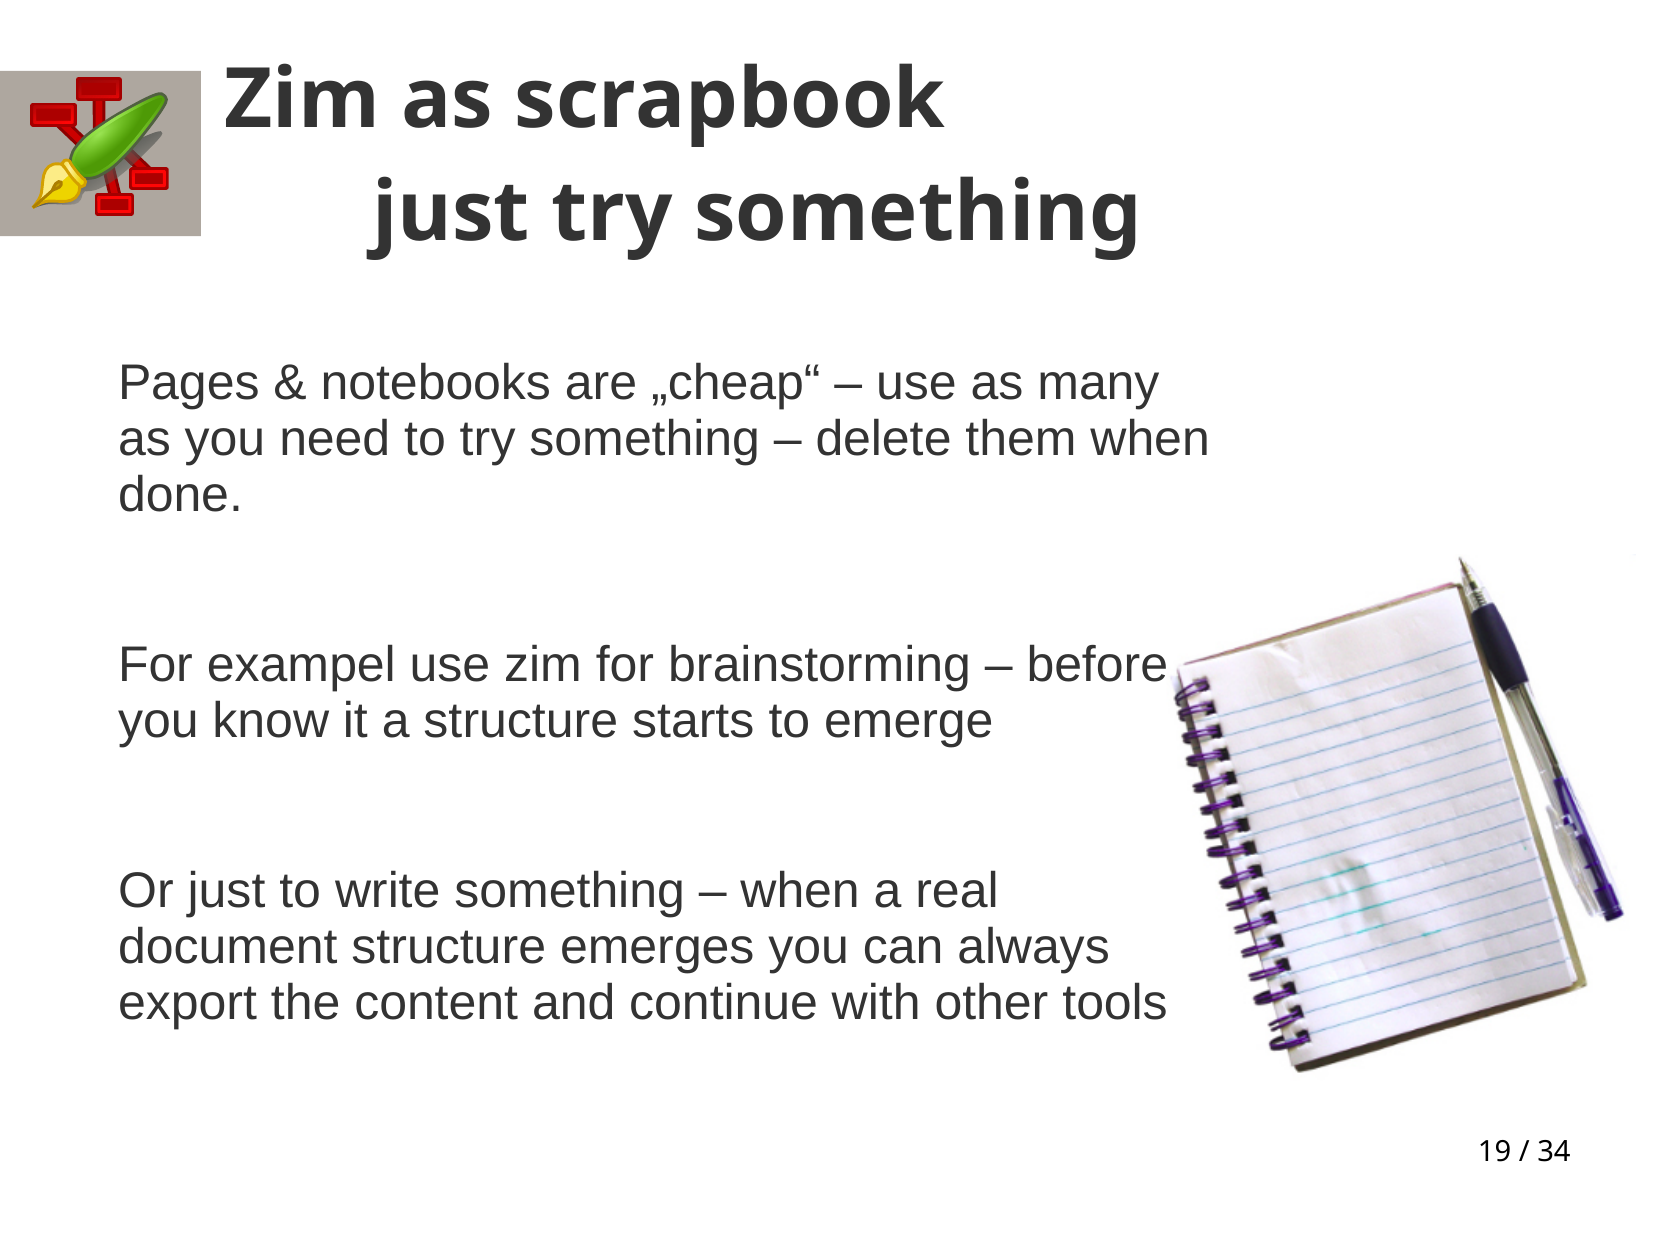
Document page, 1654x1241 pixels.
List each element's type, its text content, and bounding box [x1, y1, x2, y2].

title Zim as scrapbook just try something [224, 47, 1571, 257]
picture [1166, 554, 1636, 1087]
list Pages & notebooks are „cheap“ – use as many as you need to try something – delete them when done. For exampel use zim for brainstorming – before you know it a structure starts to emerge Or just to write something – when a real document structure emerges you can always export the content and continue with other tools [118, 354, 1216, 1074]
